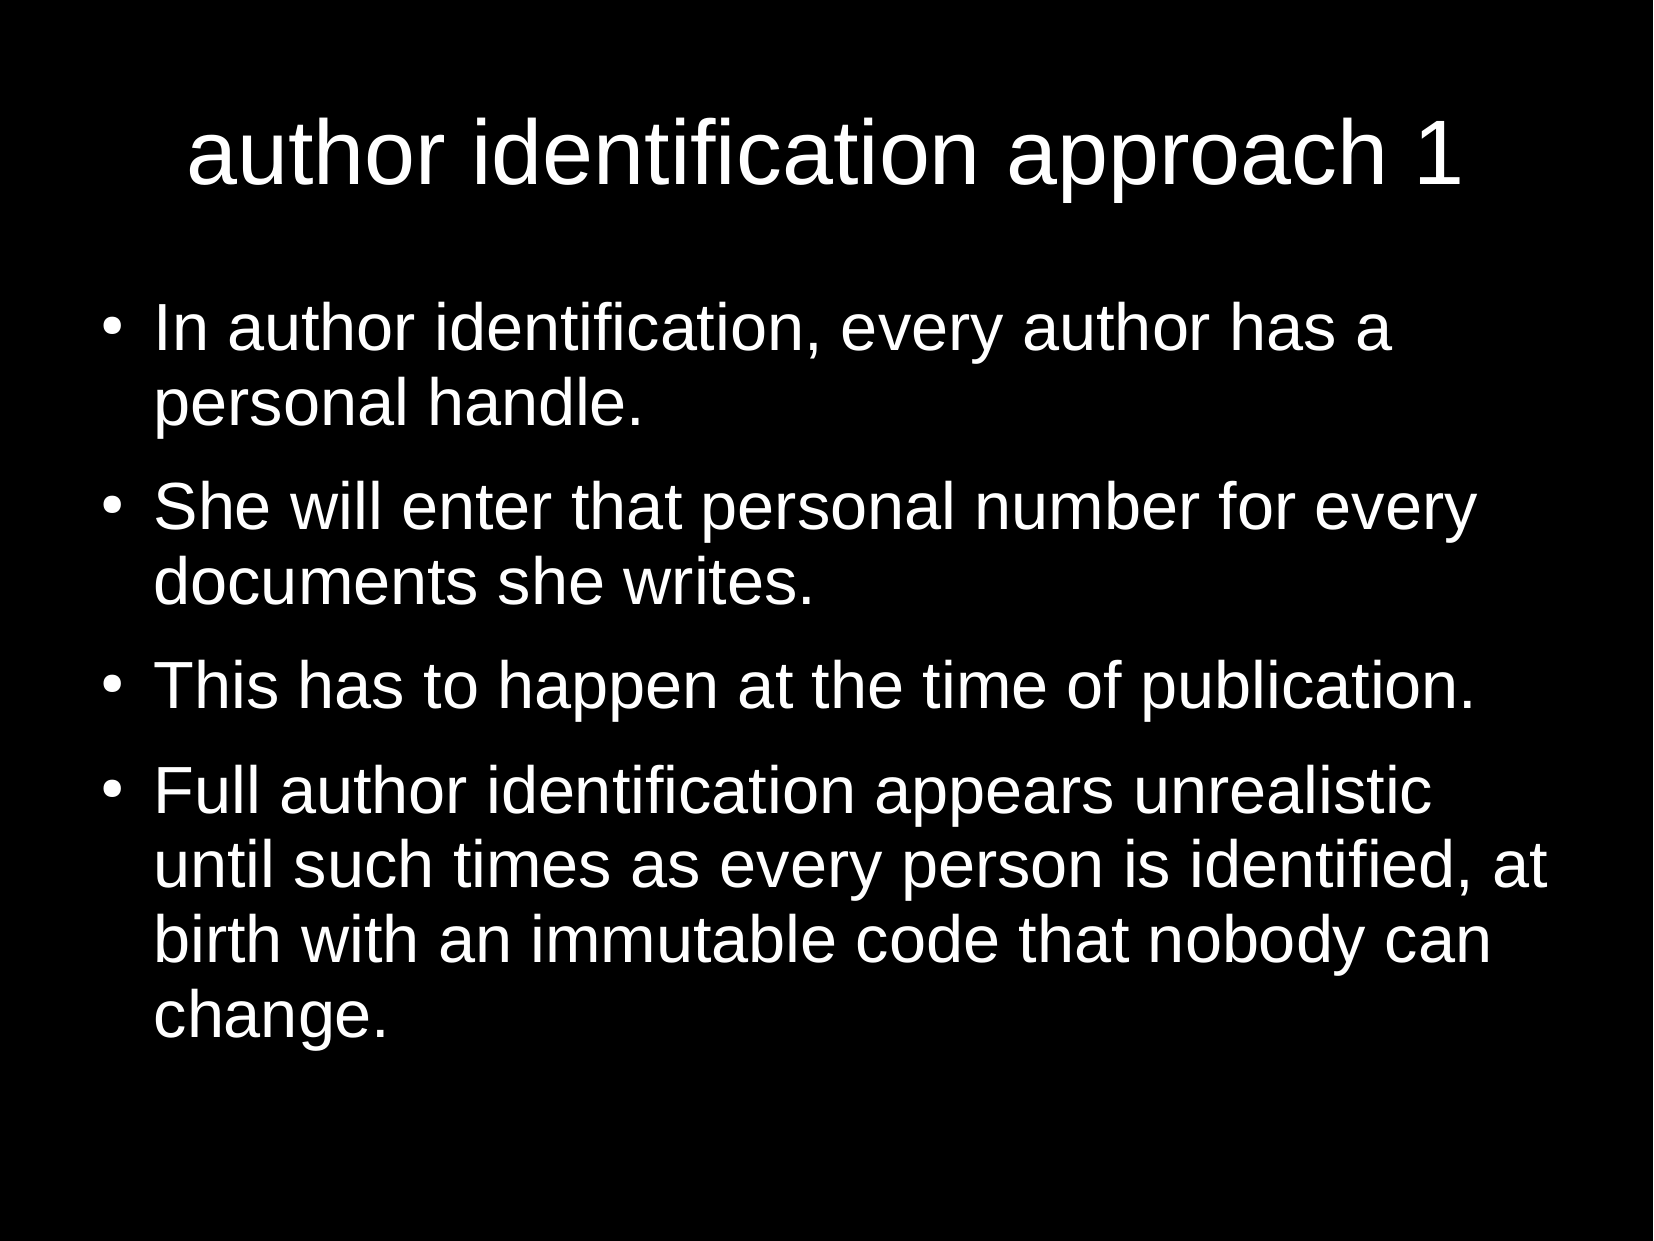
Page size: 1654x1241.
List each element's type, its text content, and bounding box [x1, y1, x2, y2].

list In author identification, every author has a personal handle. She will enter that personal number for every documents she writes. This has to happen at the time of publication. Full author identification appears unrealistic until such times as every person is identified, at birth with an immutable code that nobody can change. [82, 290, 1571, 1109]
title author identification approach 1 [82, 56, 1571, 250]
